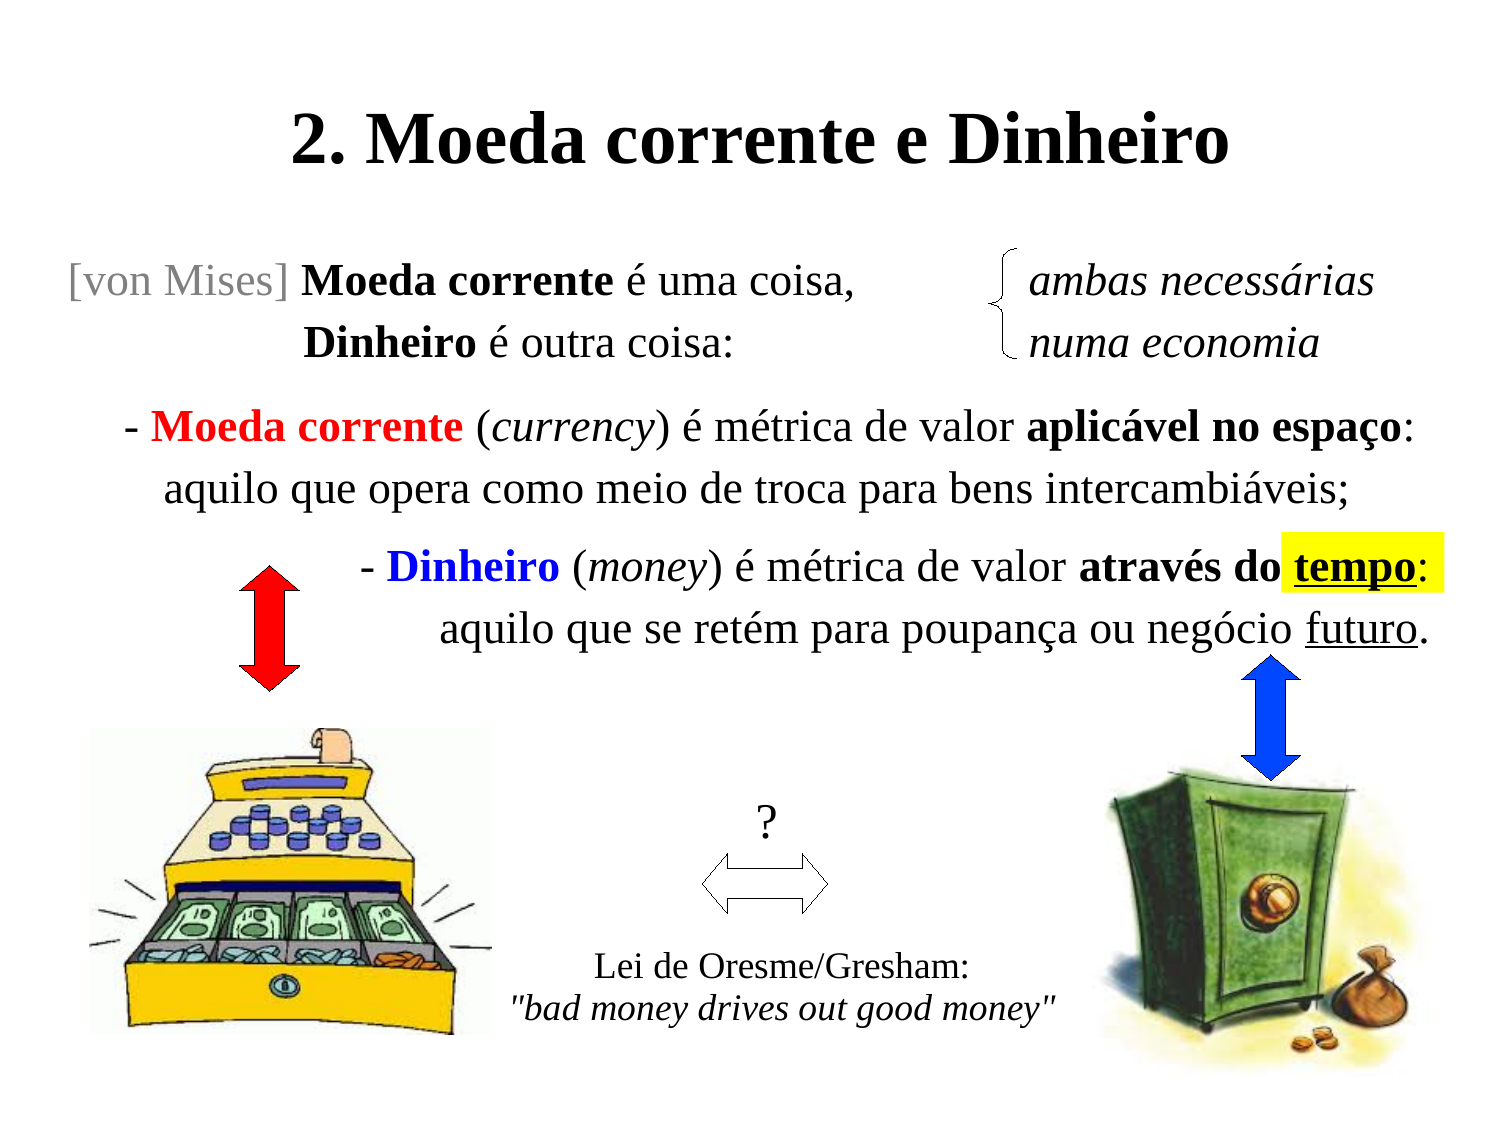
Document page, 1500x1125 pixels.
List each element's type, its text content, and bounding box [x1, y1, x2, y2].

picture [89, 728, 492, 1035]
text_box Lei de Oresme/Gresham: "bad money drives out good money" [507, 945, 1057, 1070]
text_box [von Mises] Moeda corrente é uma coisa, ambas necessárias Dinheiro é outra coisa: numa economia - Moeda corrente (currency) é métrica de valor aplicável no espaço: aquilo que opera como meio de troca para bens intercambiáveis; - Dinheiro (money) é métrica de valor através do tempo: aquilo que se retém para poupança ou negócio futuro. [56, 244, 1442, 655]
title 2. Moeda corrente e Dinheiro [97, 63, 1426, 214]
text_box [239, 565, 300, 692]
text_box [1241, 654, 1301, 781]
picture [1080, 725, 1432, 1078]
text_box ? [755, 794, 779, 850]
